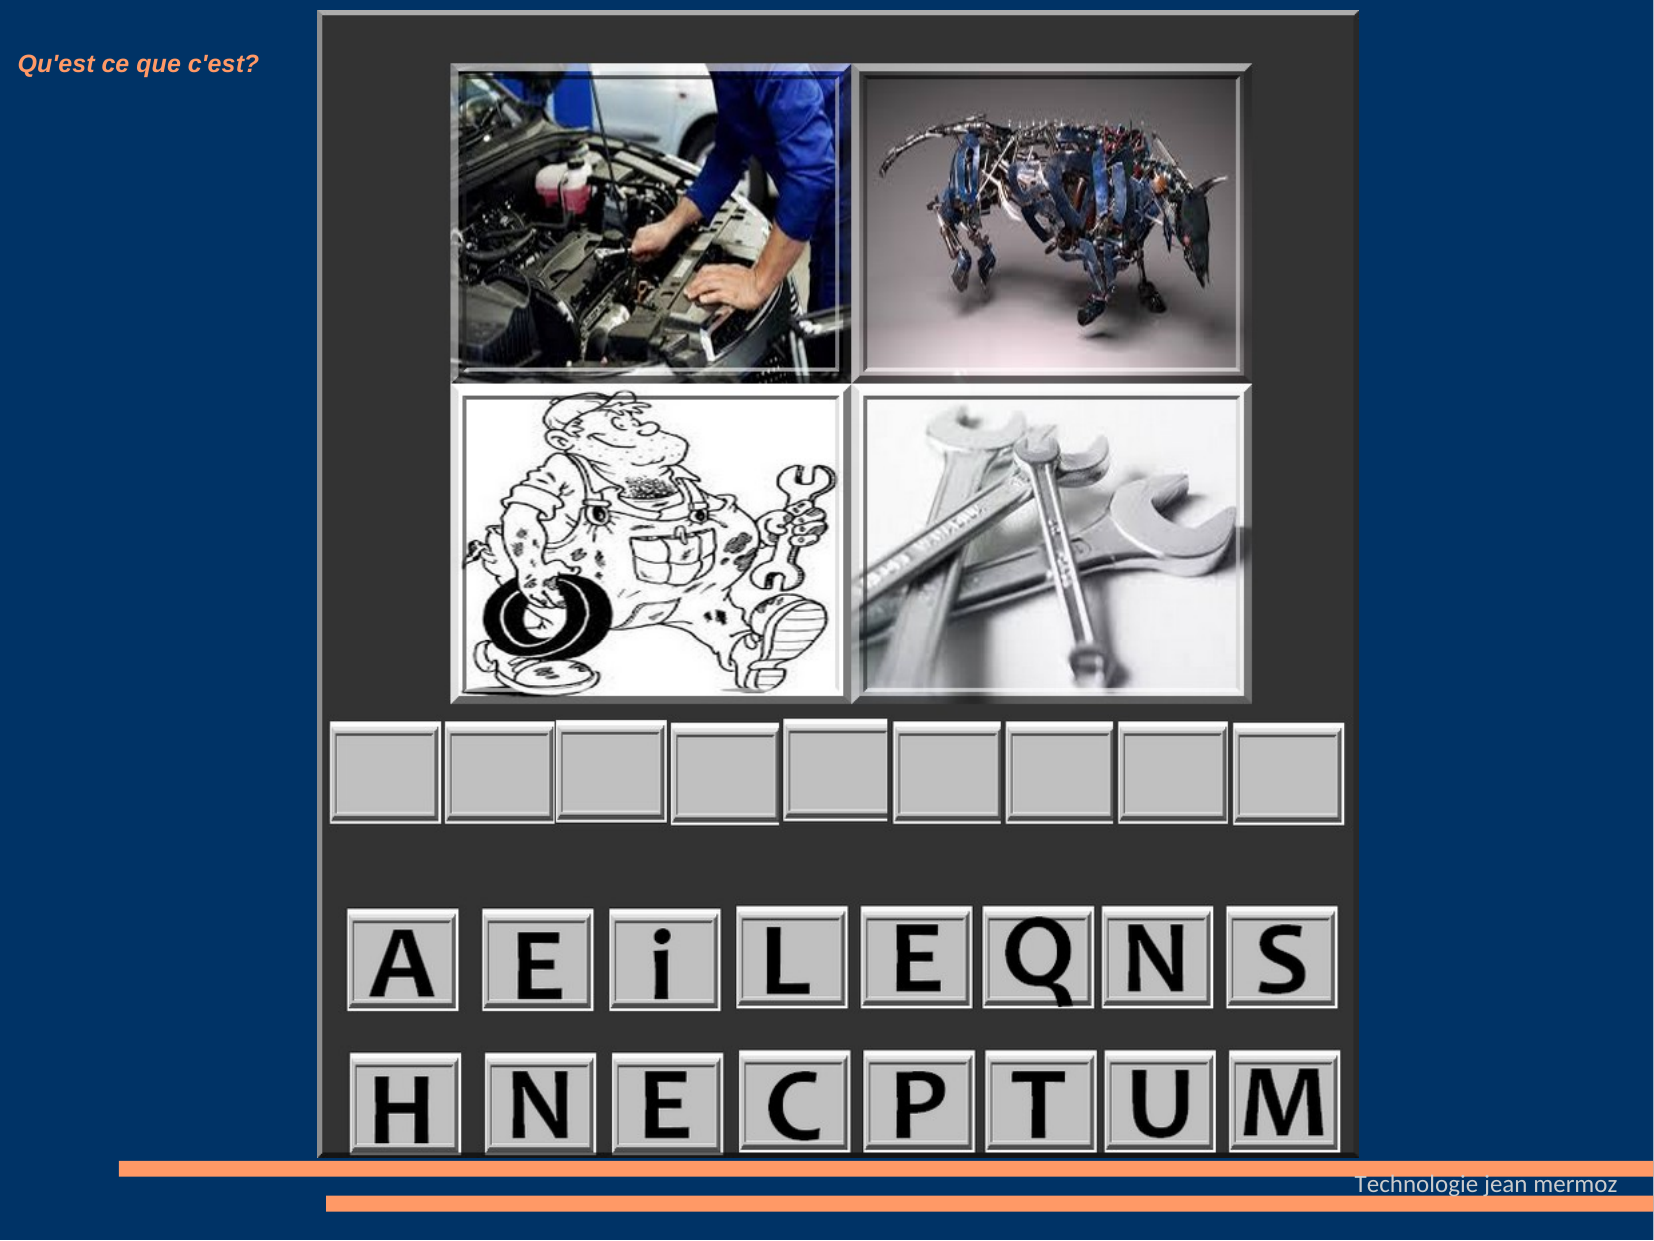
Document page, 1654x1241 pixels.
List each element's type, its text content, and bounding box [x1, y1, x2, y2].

title Qu'est ce que c'est? [17, 20, 296, 107]
picture [317, 10, 1359, 1158]
subtitle Technologie jean mermoz [1346, 1159, 1627, 1241]
